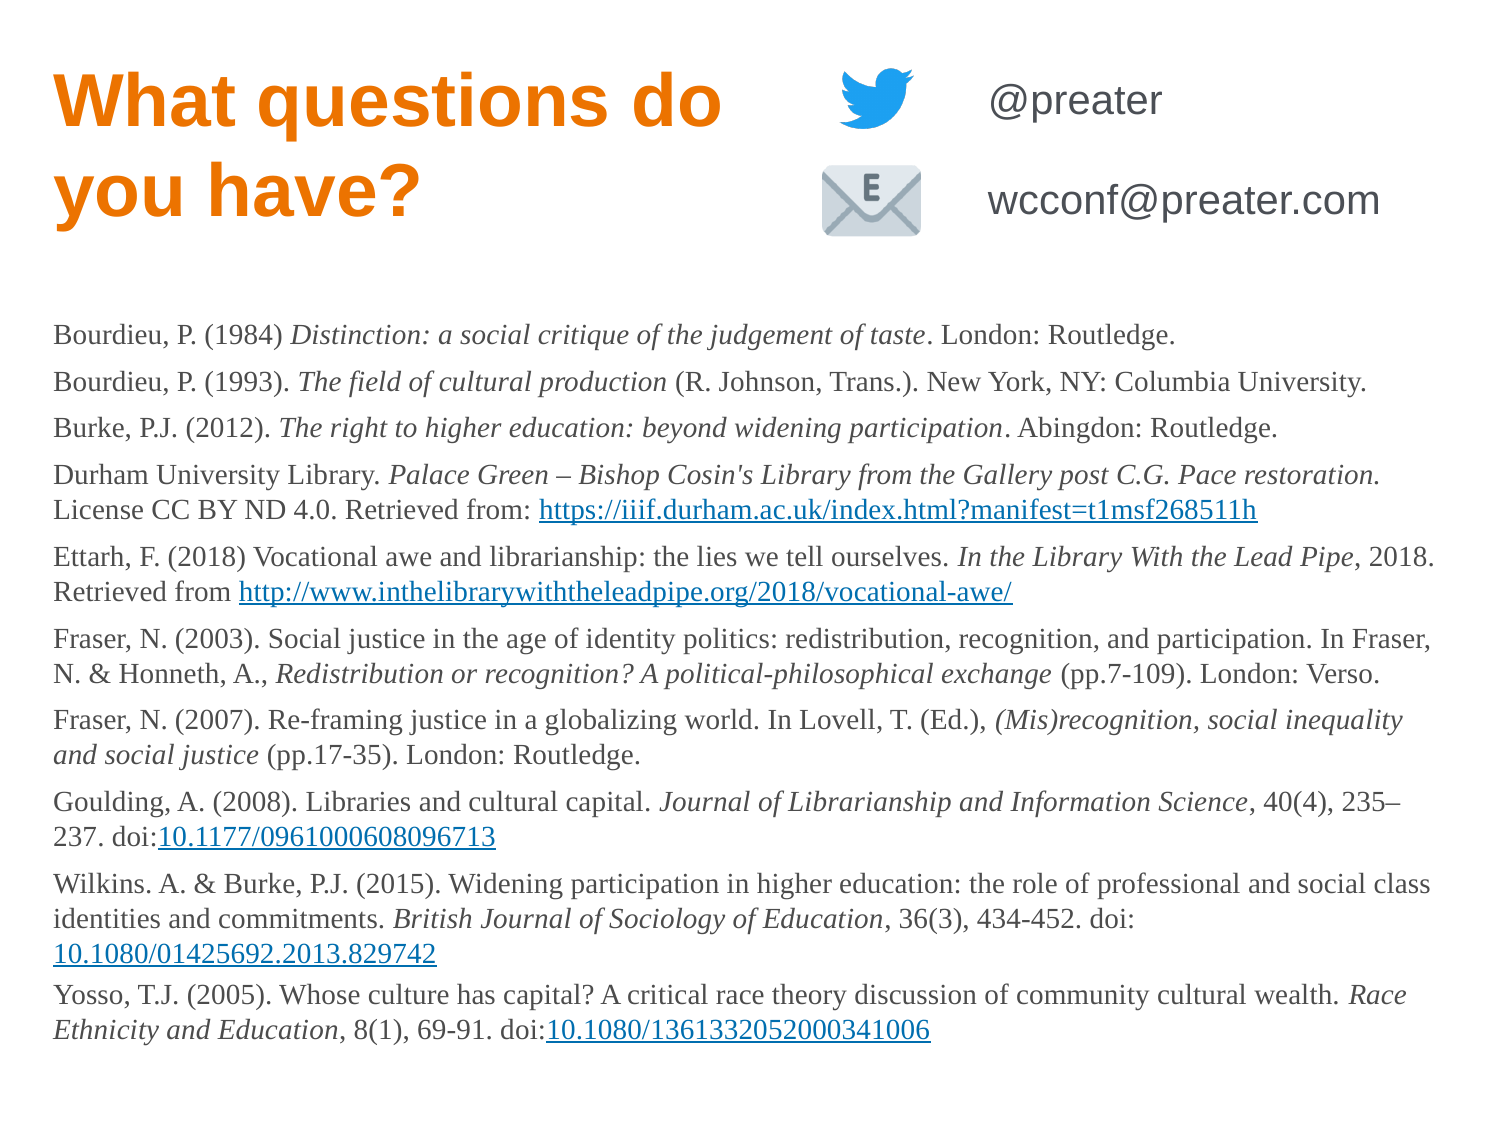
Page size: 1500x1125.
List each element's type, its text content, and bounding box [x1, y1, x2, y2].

picture [817, 39, 936, 250]
text_box What questions do you have? [38, 44, 770, 149]
text_box Bourdieu, P. (1984) Distinction: a social critique of the judgement of taste. London: Routledge. Bourdieu, P. (1993). The field of cultural production (R. Johnson, Trans.). New York, NY: Columbia University. Burke, P.J. (2012). The right to higher education: beyond widening participation. Abingdon: Routledge. Durham University Library. Palace Green – Bishop Cosin's Library from the Gallery post C.G. Pace restoration. License CC BY ND 4.0. Retrieved from: https://iiif.durham.ac.uk/index.html?manifest=t1msf268511h Ettarh, F. (2018) Vocational awe and librarianship: the lies we tell ourselves. In the Library With the Lead Pipe, 2018. Retrieved from http://www.inthelibrarywiththeleadpipe.org/2018/vocational-awe/ Fraser, N. (2003). Social justice in the age of identity politics: redistribution, recognition, and participation. In Fraser, N. & Honneth, A., Redistribution or recognition? A political-philosophical exchange (pp.7-109). London: Verso. Fraser, N. (2007). Re-framing justice in a globalizing world. In Lovell, T. (Ed.), (Mis)recognition, social inequality and social justice (pp.17-35). London: Routledge. Goulding, A. (2008). Libraries and cultural capital. Journal of Librarianship and Information Science, 40(4), 235–237. doi:10.1177/0961000608096713 Wilkins. A. & Burke, P.J. (2015). Widening participation in higher education: the role of professional and social class identities and commitments. British Journal of Sociology of Education, 36(3), 434-452. doi:10.1080/01425692.2013.829742 Yosso, T.J. (2005). Whose culture has capital? A critical race theory discussion of community cultural wealth. Race Ethnicity and Education, 8(1), 69-91. doi:10.1080/1361332052000341006 [38, 307, 1453, 1053]
text_box @preater wcconf@preater.com [973, 65, 1396, 231]
